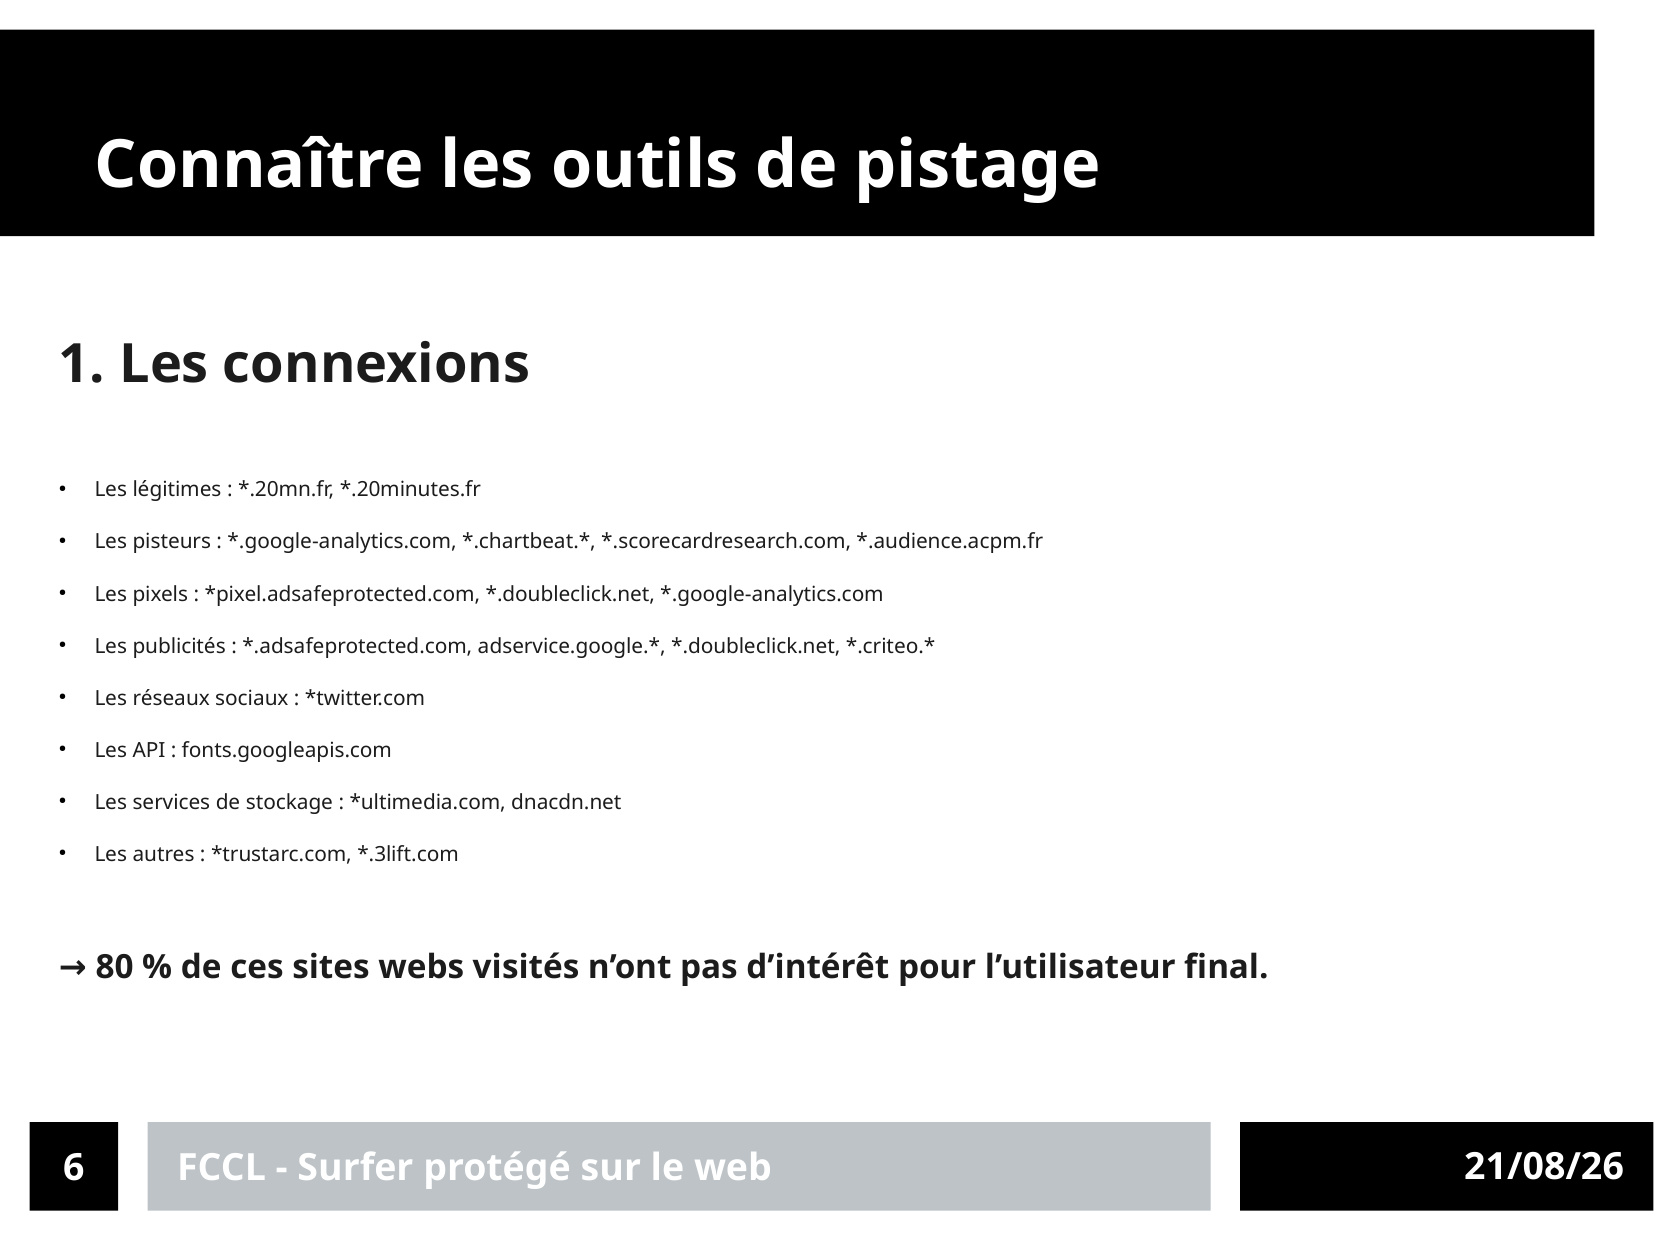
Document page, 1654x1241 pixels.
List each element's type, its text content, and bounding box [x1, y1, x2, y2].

list 1. Les connexions Les légitimes : *.20mn.fr, *.20minutes.fr Les pisteurs : *.google-analytics.com, *.chartbeat.*, *.scorecardresearch.com, *.audience.acpm.fr Les pixels : *pixel.adsafeprotected.com, *.doubleclick.net, *.google-analytics.com Les publicités : *.adsafeprotected.com, adservice.google.*, *.doubleclick.net, *.criteo.* Les réseaux sociaux : *twitter.com Les API : fonts.googleapis.com Les services de stockage : *ultimedia.com, dnacdn.net Les autres : *trustarc.com, *.3lift.com → 80 % de ces sites webs visités n’ont pas d’intérêt pour l’utilisateur final. [59, 324, 1565, 1093]
title Connaître les outils de pistage [59, 59, 1595, 207]
